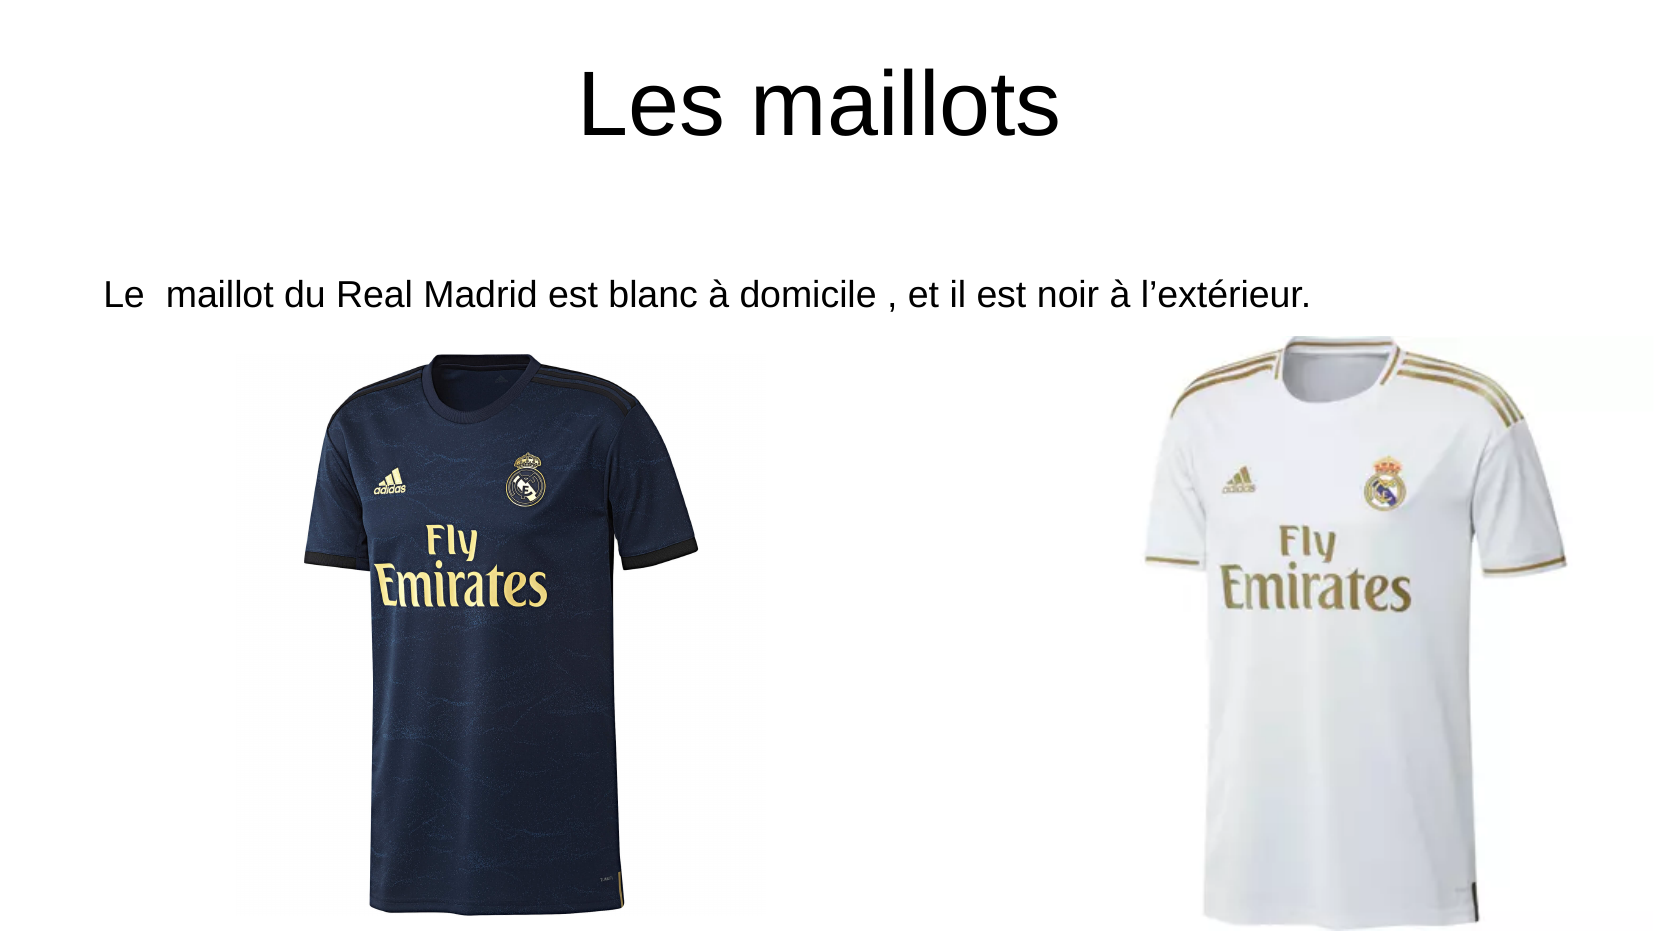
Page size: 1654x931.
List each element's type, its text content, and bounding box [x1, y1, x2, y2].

text_box Le maillot du Real Madrid est blanc à domicile , et il est noir à l’extérieur. [88, 265, 1327, 323]
title Les maillots [88, 1, 1577, 207]
picture [1059, 336, 1654, 931]
picture [236, 354, 766, 916]
